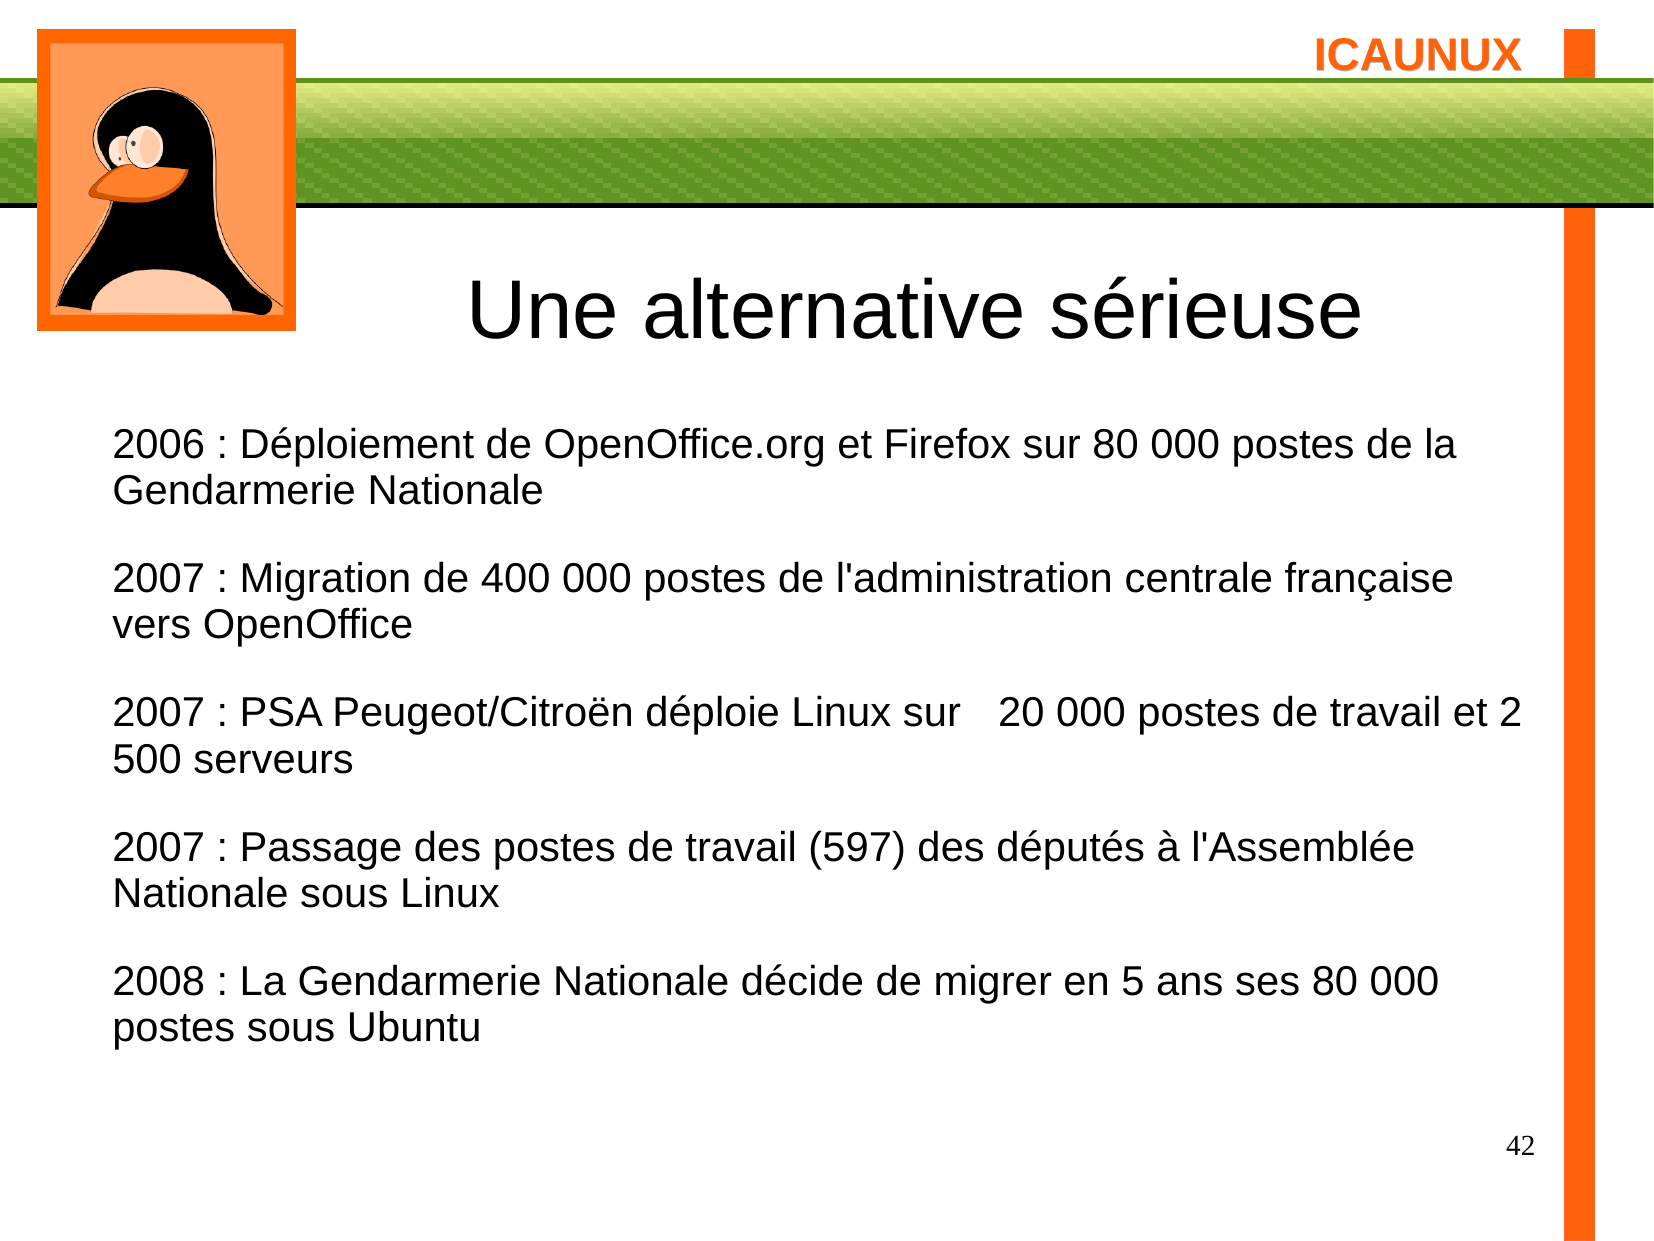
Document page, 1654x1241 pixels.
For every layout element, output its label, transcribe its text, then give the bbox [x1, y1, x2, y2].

picture [0, 29, 1654, 331]
list 2006 : Déploiement de OpenOffice.org et Firefox sur 80 000 postes de la Gendarmerie Nationale 2007 : Migration de 400 000 postes de l'administration centrale française vers OpenOffice 2007 : PSA Peugeot/Citroën déploie Linux sur 20 000 postes de travail et 2 500 serveurs 2007 : Passage des postes de travail (597) des députés à l'Assemblée Nationale sous Linux 2008 : La Gendarmerie Nationale décide de migrer en 5 ans ses 80 000 postes sous Ubuntu [112, 420, 1536, 1107]
title Une alternative sérieuse [324, 235, 1506, 384]
